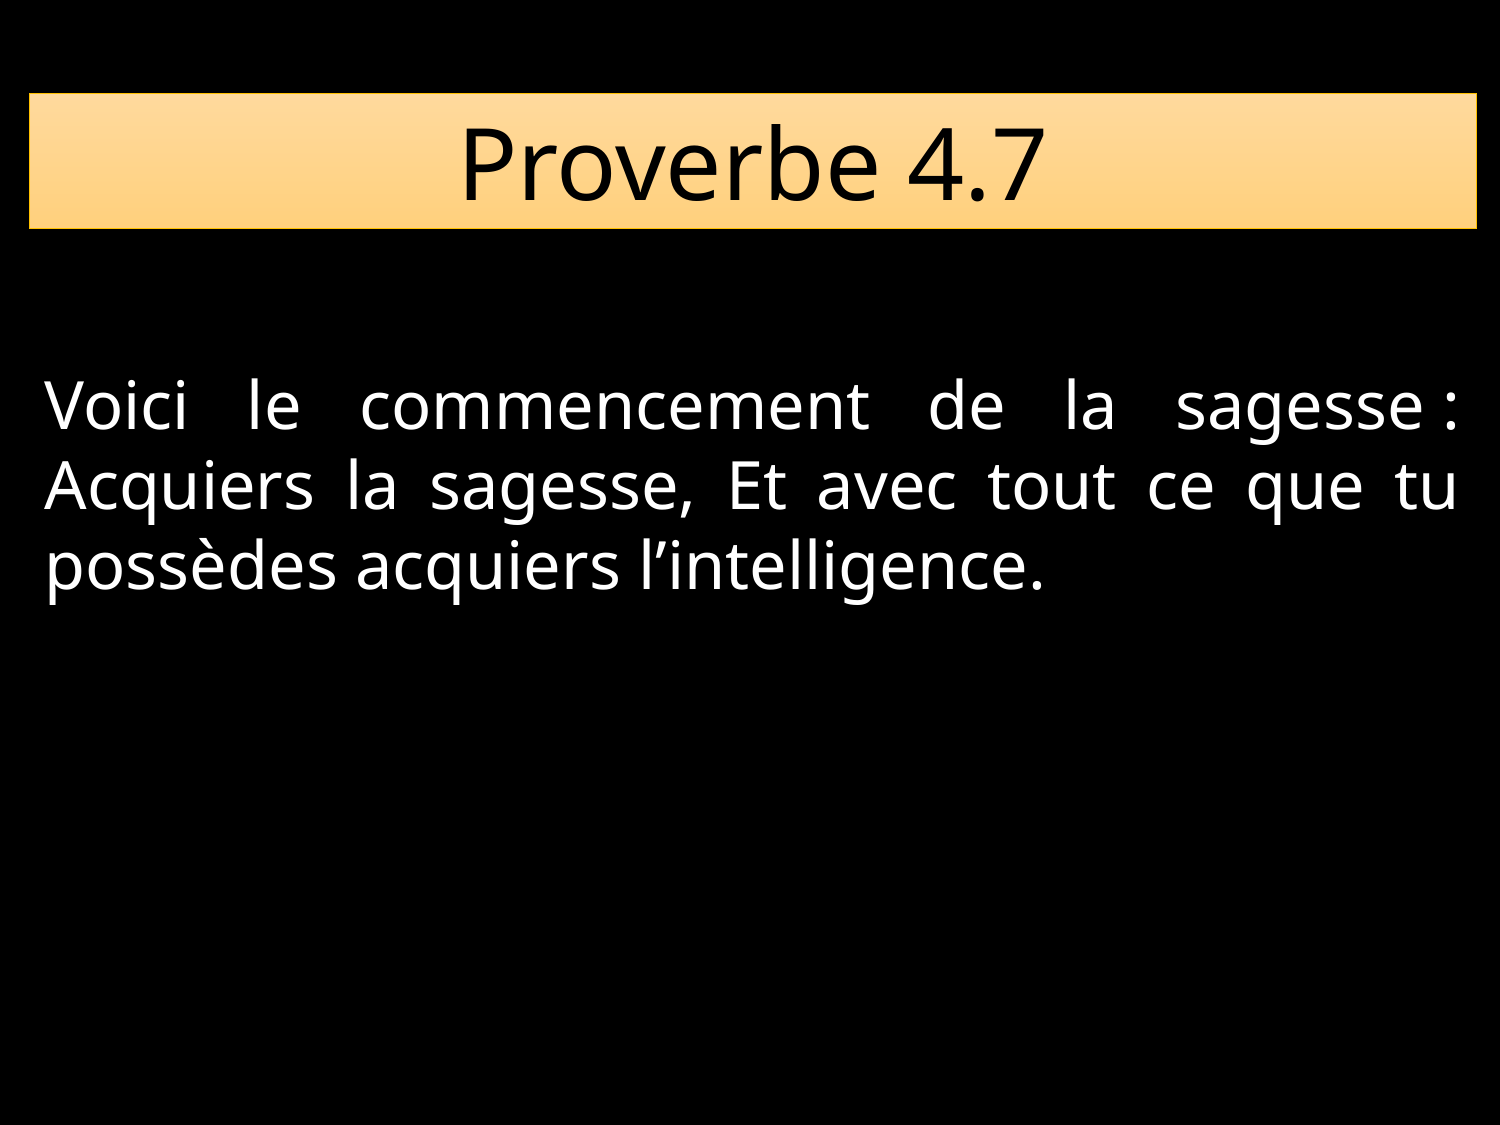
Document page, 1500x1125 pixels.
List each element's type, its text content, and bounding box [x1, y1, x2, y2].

text_box Proverbe 4.7 [29, 93, 1477, 229]
text_box Voici le commencement de la sagesse : Acquiers la sagesse, Et avec tout ce que tu possèdes acquiers l’intelligence. [29, 355, 1477, 611]
